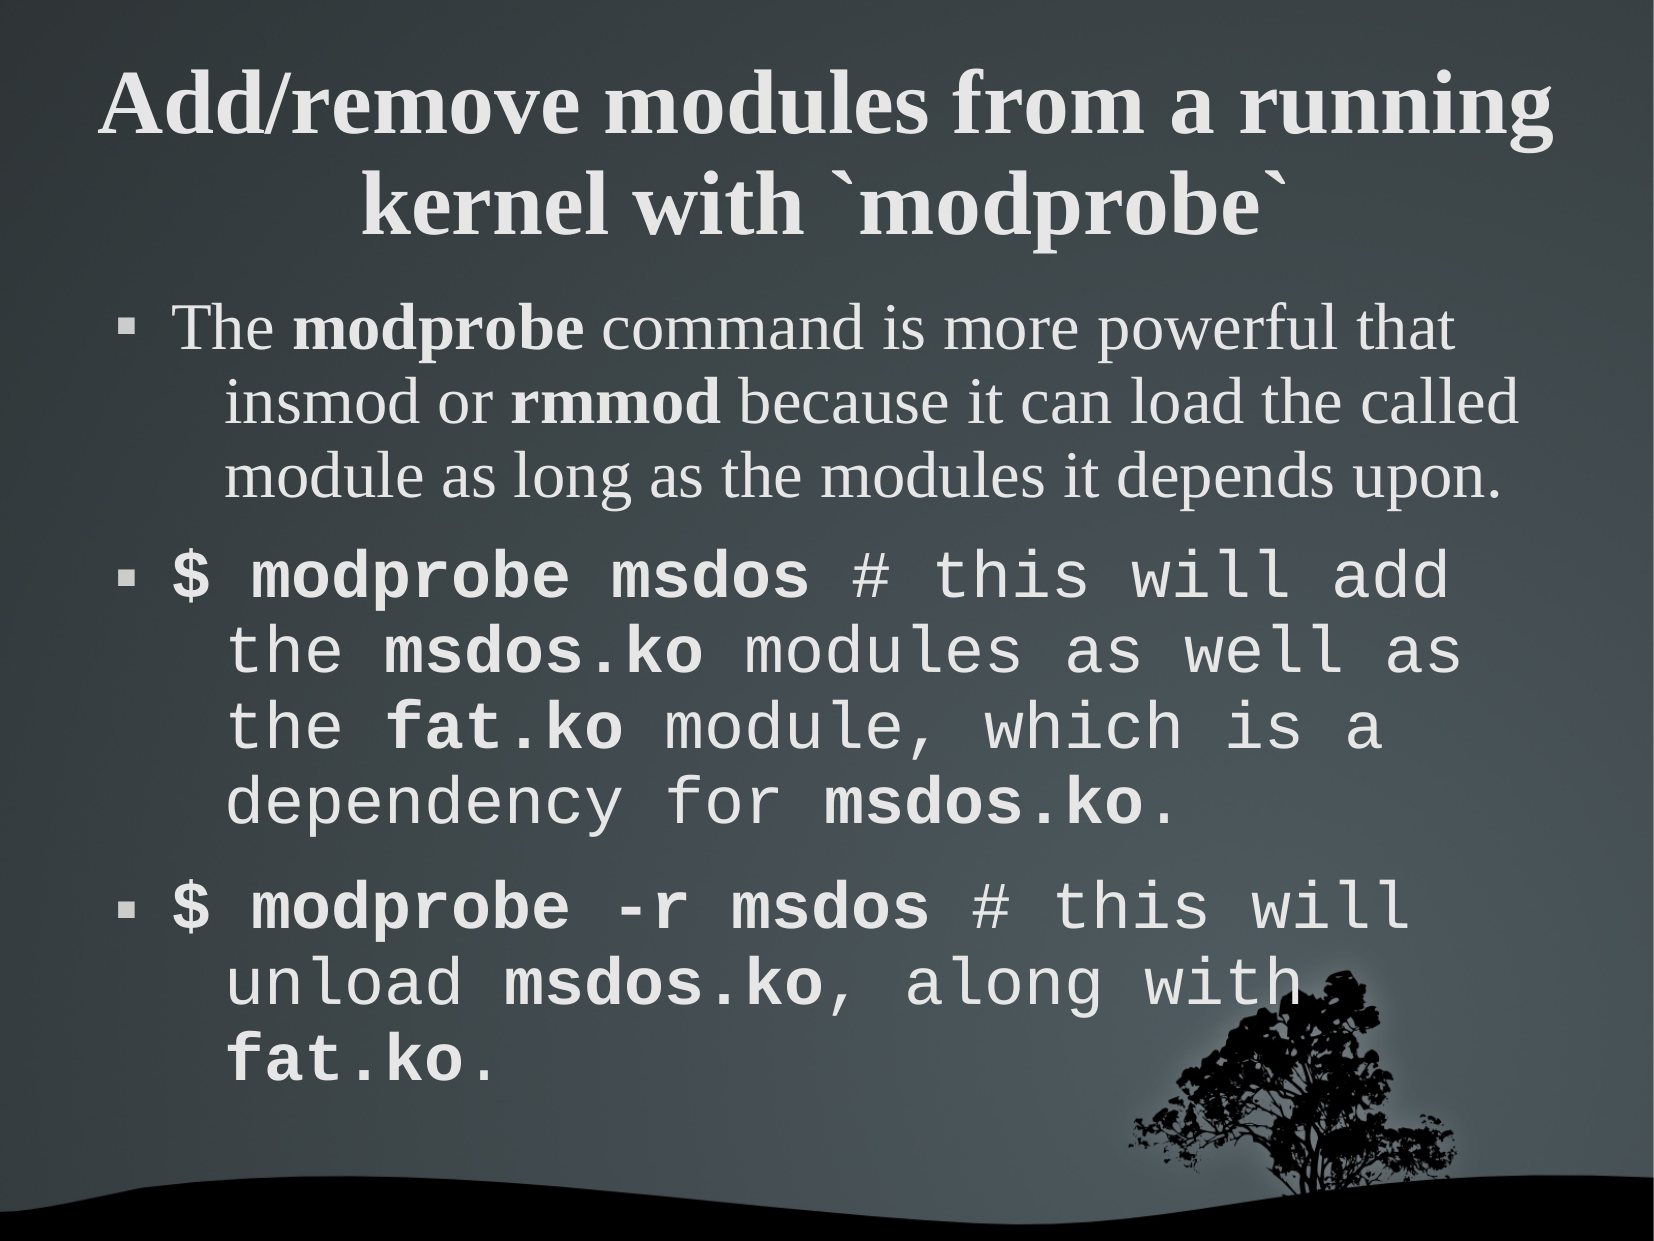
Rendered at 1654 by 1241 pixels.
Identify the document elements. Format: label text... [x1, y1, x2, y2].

title Add/remove modules from a running kernel with `modprobe` [82, 33, 1571, 273]
list The modprobe command is more powerful that insmod or rmmod because it can load the called module as long as the modules it depends upon. $ modprobe msdos # this will add the msdos.ko modules as well as the fat.ko module, which is a dependency for msdos.ko. $ modprobe -r msdos # this will unload msdos.ko, along with fat.ko. [82, 290, 1571, 1109]
picture [0, 0, 1654, 1241]
